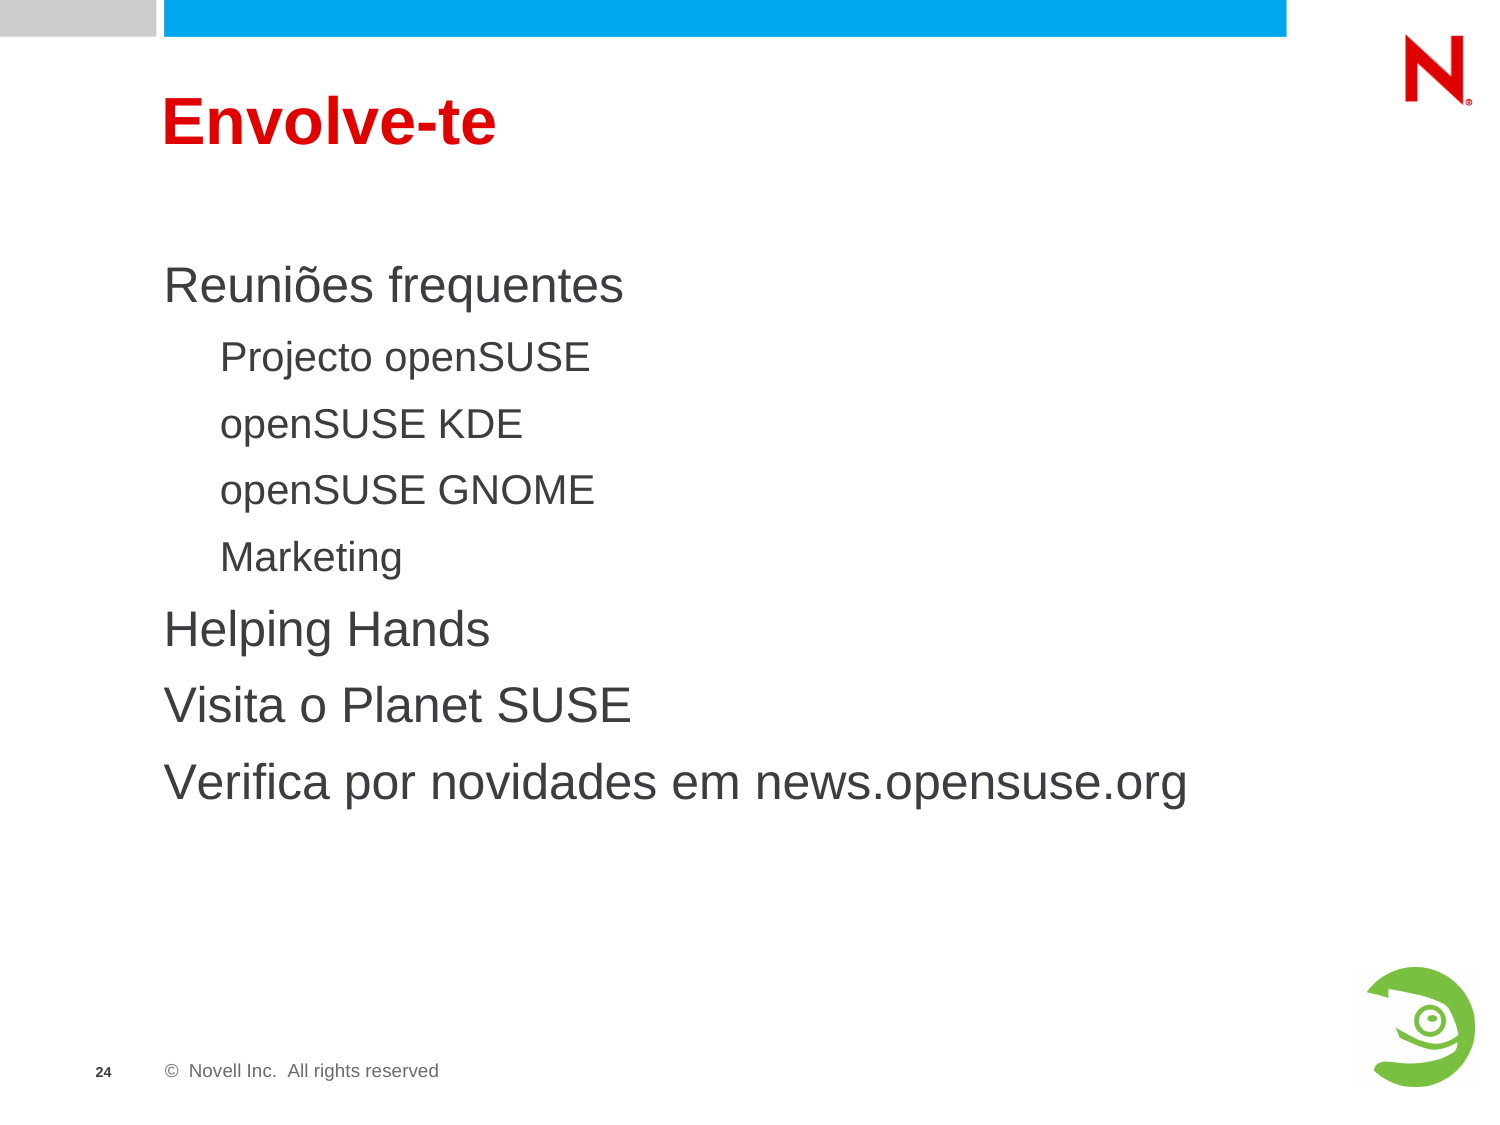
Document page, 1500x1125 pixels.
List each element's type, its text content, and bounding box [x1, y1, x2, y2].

picture [1403, 32, 1473, 107]
picture [1355, 967, 1475, 1087]
list Reuniões frequentes Projecto openSUSE openSUSE KDE openSUSE GNOME Marketing Helping Hands Visita o Planet SUSE Verifica por novidades em news.opensuse.org [163, 254, 1404, 986]
title Envolve-te [161, 41, 1383, 205]
